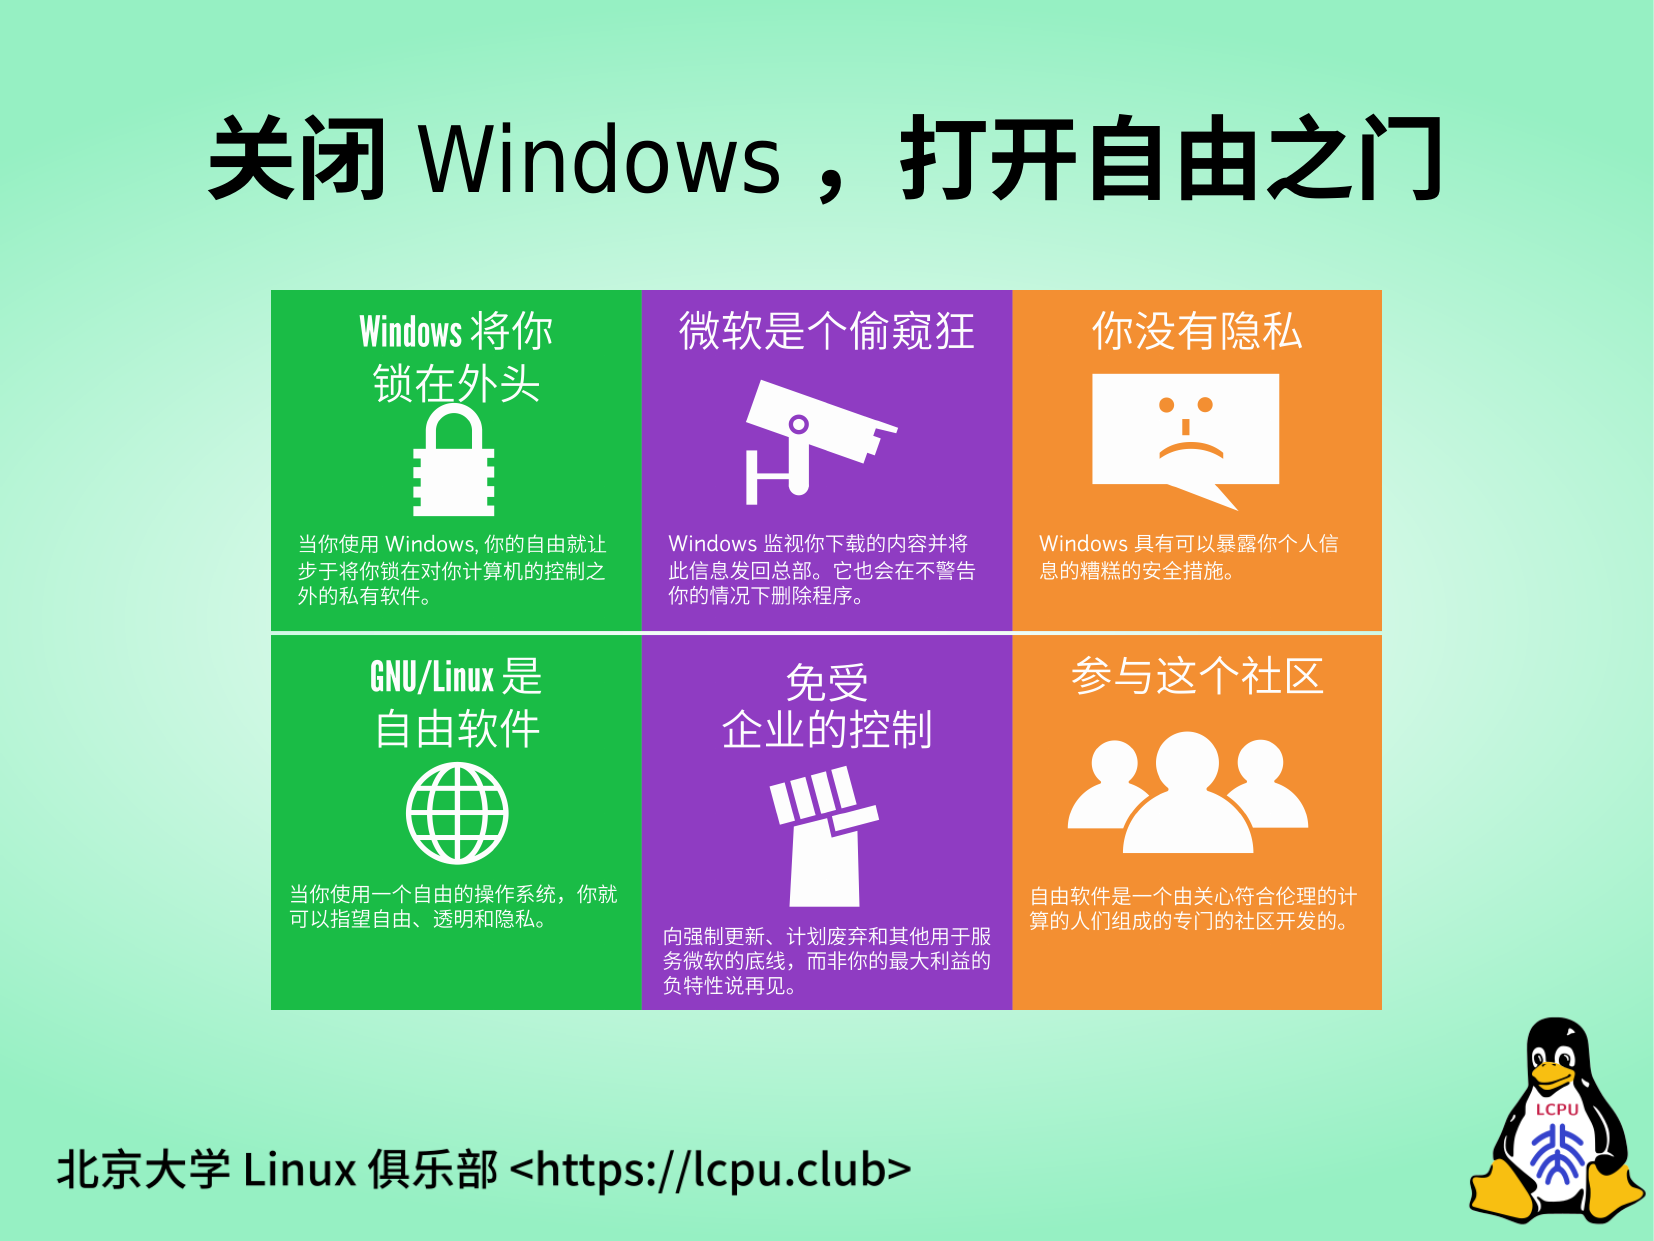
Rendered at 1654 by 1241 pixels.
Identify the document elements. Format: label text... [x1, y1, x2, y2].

picture [0, 0, 1654, 1241]
title 关闭Windows，打开自由之门 [82, 49, 1571, 257]
